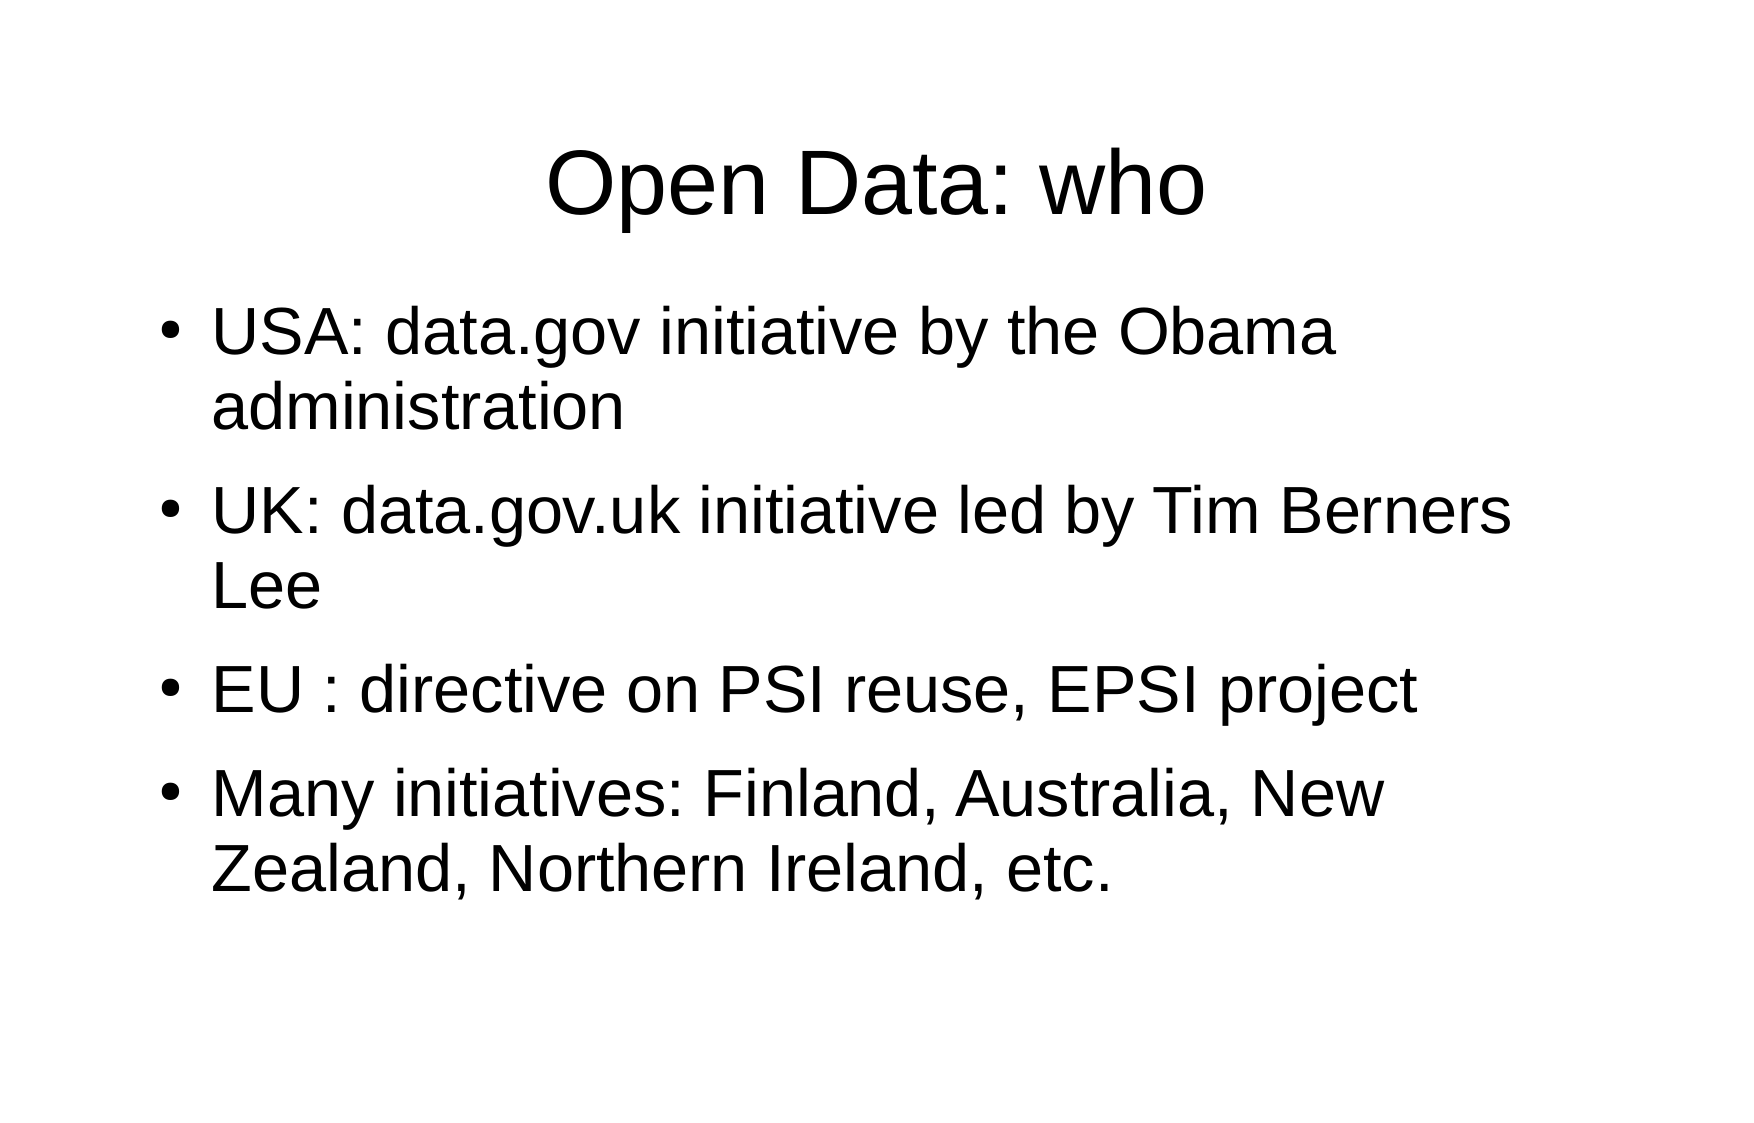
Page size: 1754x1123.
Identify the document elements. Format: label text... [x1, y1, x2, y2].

title Open Data: who [140, 99, 1614, 267]
list USA: data.gov initiative by the Obama administration UK: data.gov.uk initiative led by Tim Berners Lee EU : directive on PSI reuse, EPSI project Many initiatives: Finland, Australia, New Zealand, Northern Ireland, etc. [140, 293, 1614, 957]
